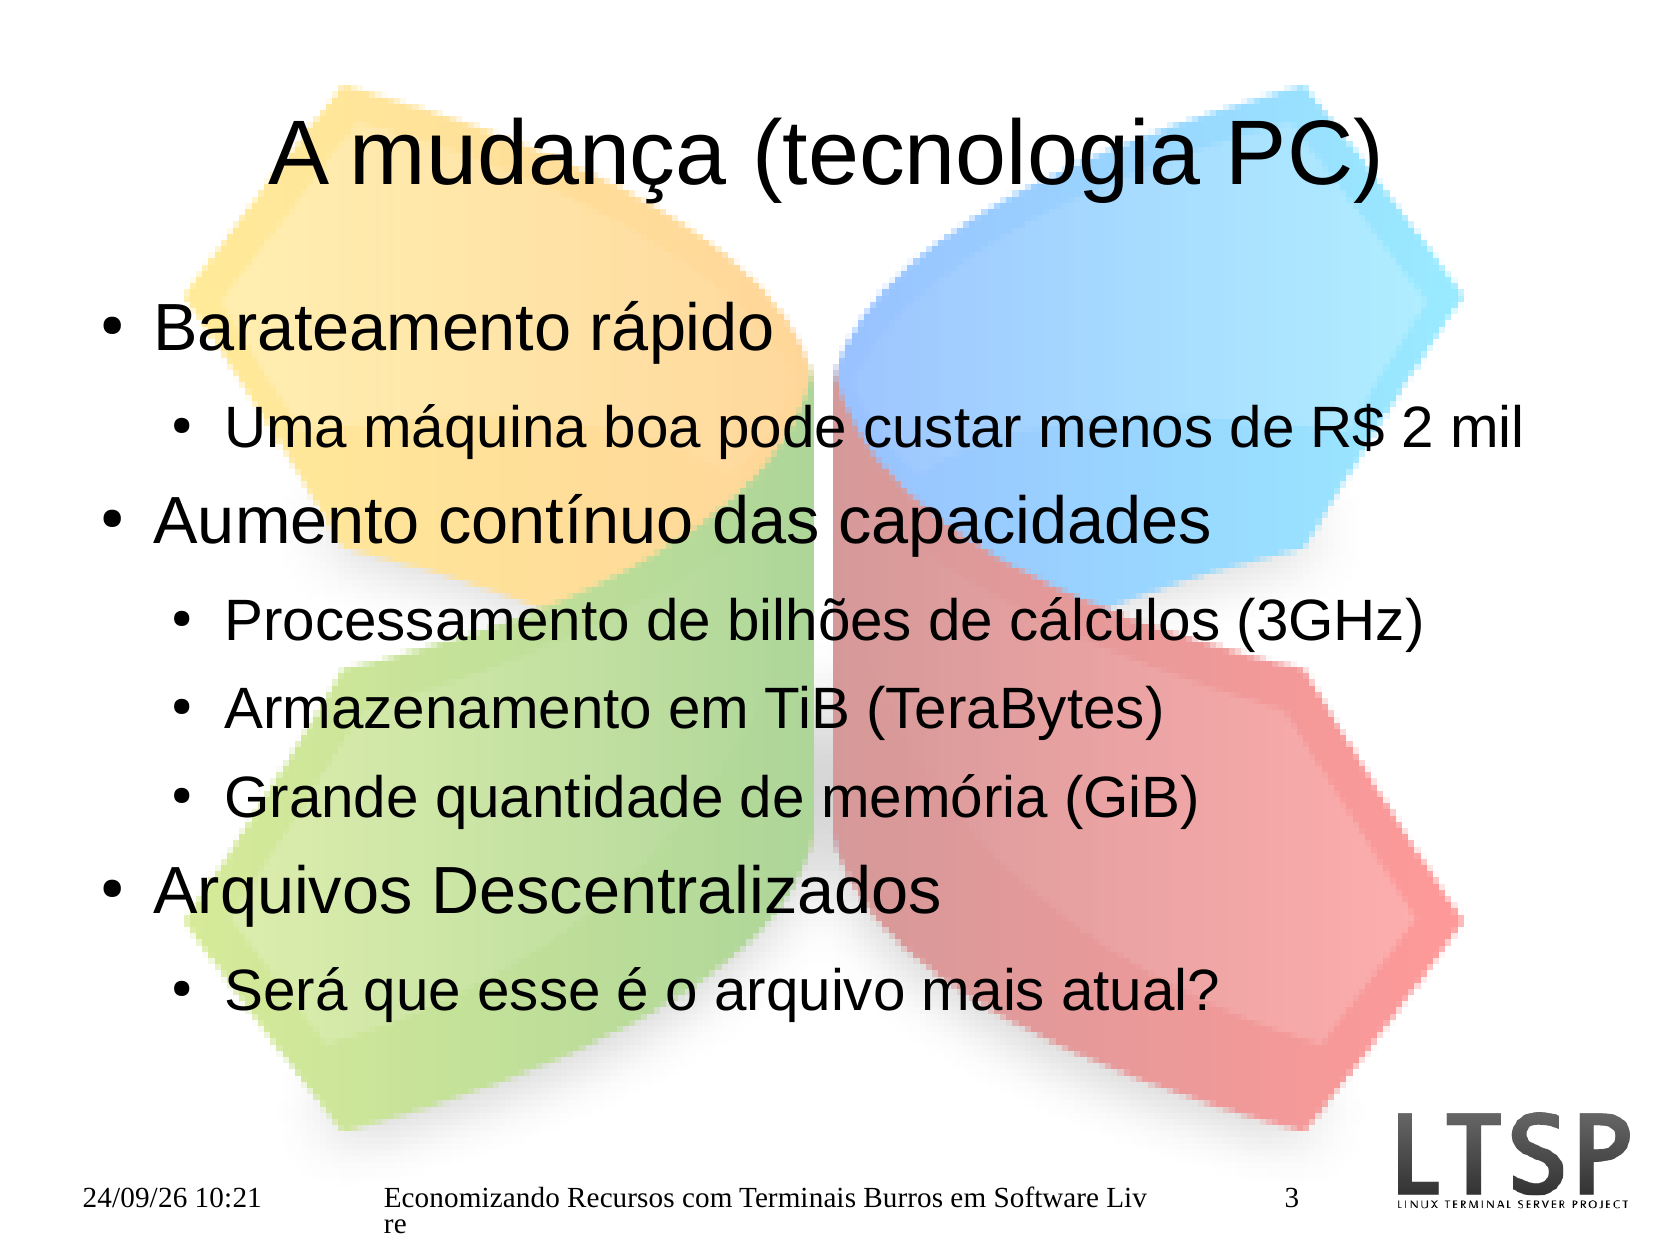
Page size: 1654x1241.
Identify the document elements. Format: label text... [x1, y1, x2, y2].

list Barateamento rápido Uma máquina boa pode custar menos de R$ 2 mil Aumento contínuo das capacidades Processamento de bilhões de cálculos (3GHz) Armazenamento em TiB (TeraBytes) Grande quantidade de memória (GiB) Arquivos Descentralizados Será que esse é o arquivo mais atual? [82, 290, 1571, 1109]
title A mudança (tecnologia PC) [82, 56, 1571, 250]
picture [1382, 1072, 1639, 1241]
